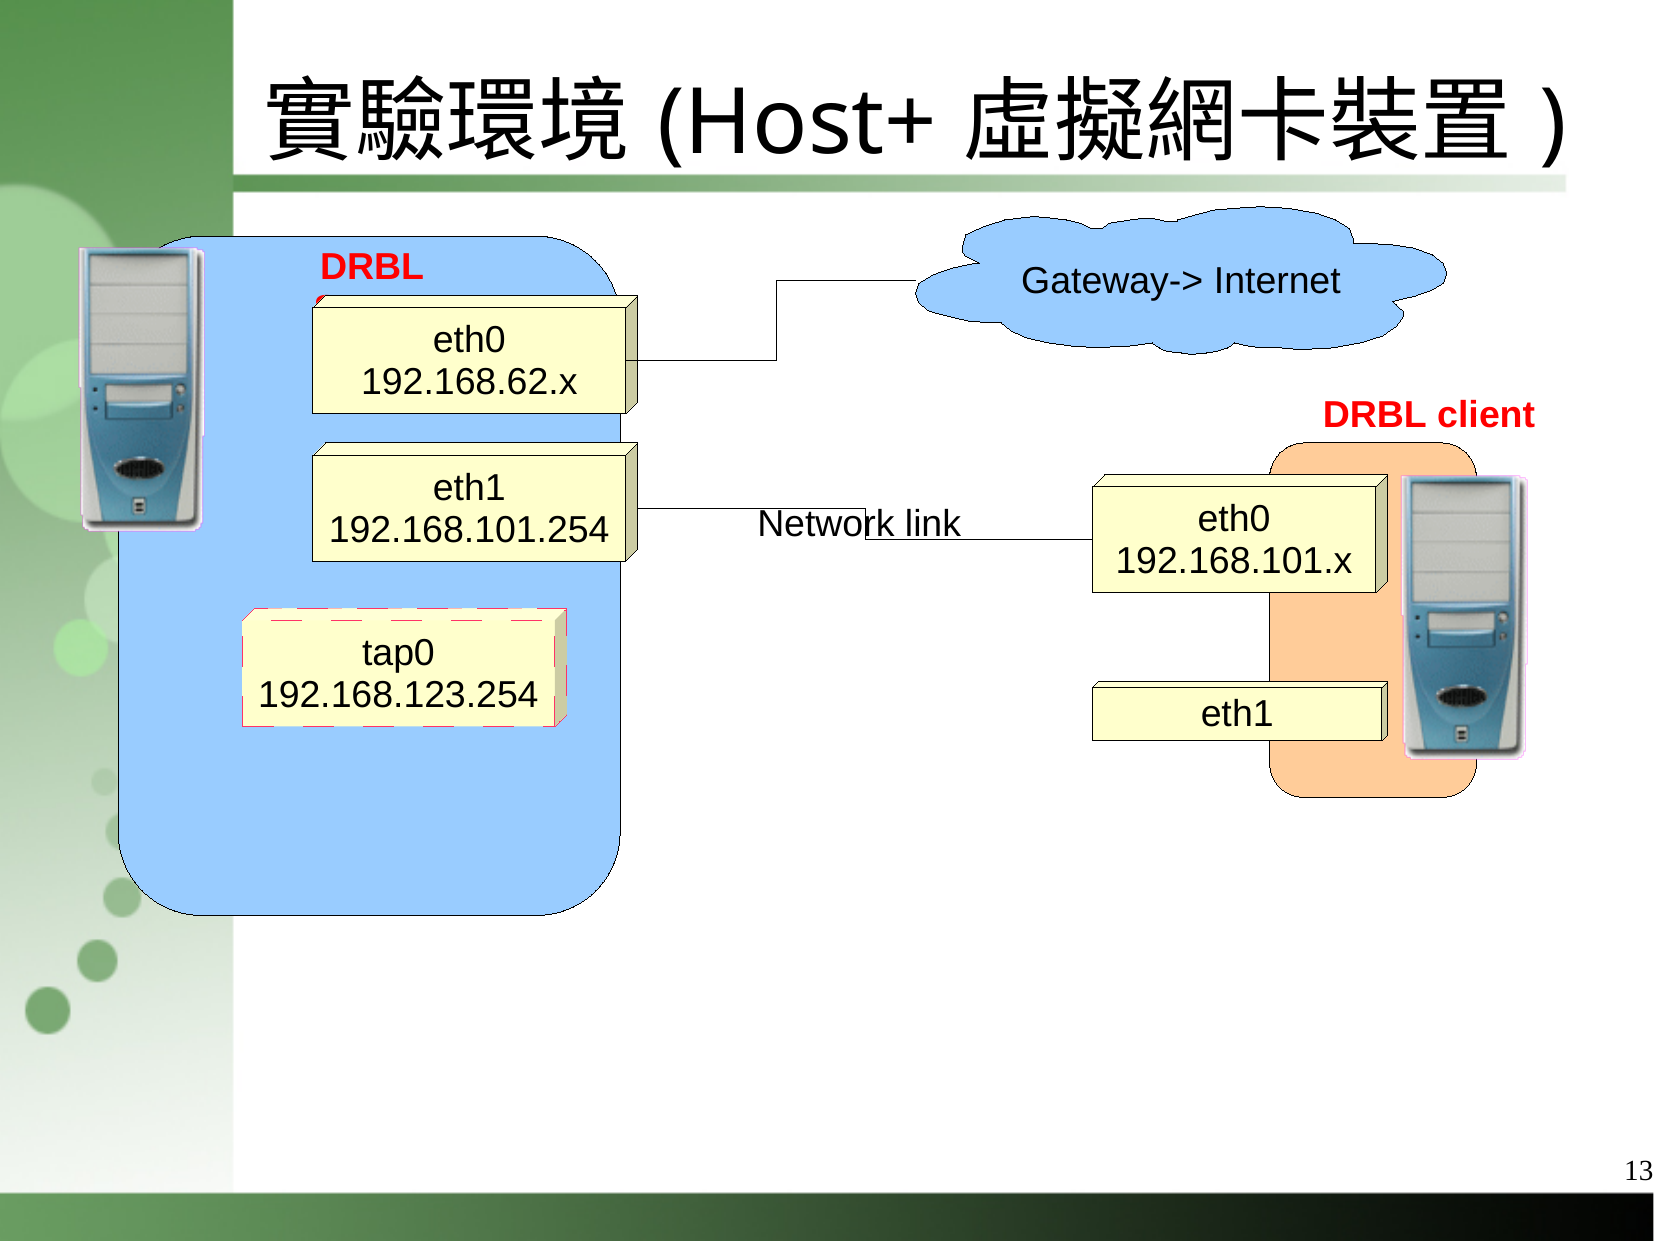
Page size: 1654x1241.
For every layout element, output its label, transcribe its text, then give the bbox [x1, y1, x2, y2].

title 實驗環境(Host+虛擬網卡裝置) [236, 56, 1595, 170]
text_box [118, 338, 621, 916]
text_box eth0 192.168.62.x [312, 308, 625, 414]
text_box Gateway-> Internet [915, 206, 1447, 355]
text_box eth1 [1092, 688, 1381, 741]
text_box DRBL client [1299, 386, 1559, 443]
text_box eth1 192.168.101.254 [312, 456, 625, 562]
text_box [1269, 741, 1477, 798]
text_box [1269, 443, 1474, 474]
text_box tap0 192.168.123.254 [242, 621, 554, 727]
picture [0, 0, 1654, 1241]
text_box [1269, 593, 1322, 681]
text_box eth0 192.168.101.x [1092, 487, 1375, 593]
text_box DRBL Server [242, 238, 502, 338]
text_box [277, 236, 617, 295]
